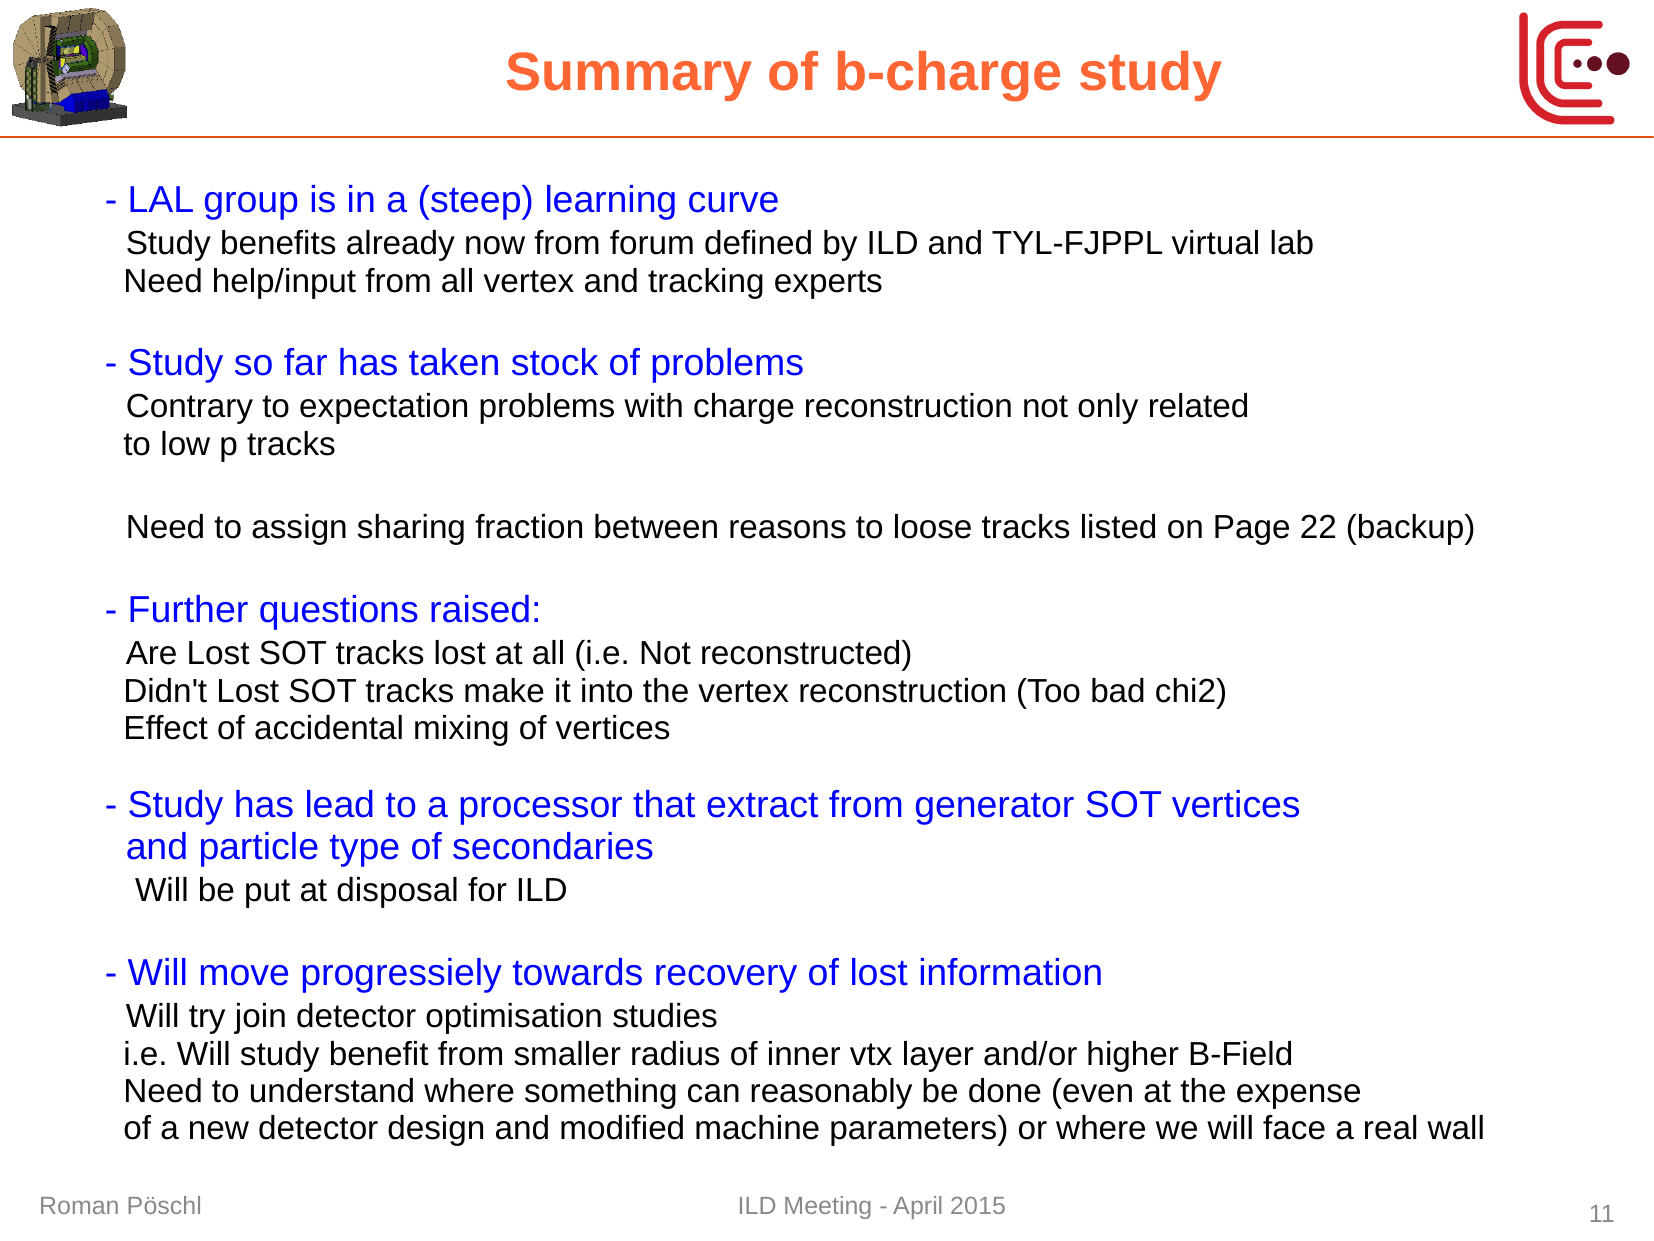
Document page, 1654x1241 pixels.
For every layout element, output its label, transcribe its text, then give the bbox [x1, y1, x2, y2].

picture [11, 6, 128, 127]
picture [1508, 2, 1641, 135]
text_box - LAL group is in a (steep) learning curve Study benefits already now from forum defined by ILD and TYL-FJPPL virtual lab Need help/input from all vertex and tracking experts - Study so far has taken stock of problems Contrary to expectation problems with charge reconstruction not only related to low p tracks Need to assign sharing fraction between reasons to loose tracks listed on Page 22 (backup) - Further questions raised: Are Lost SOT tracks lost at all (i.e. Not reconstructed) Didn't Lost SOT tracks make it into the vertex reconstruction (Too bad chi2) Effect of accidental mixing of vertices - Study has lead to a processor that extract from generator SOT vertices and particle type of secondaries Will be put at disposal for ILD - Will move progressiely towards recovery of lost information Will try join detector optimisation studies i.e. Will study benefit from smaller radius of inner vtx layer and/or higher B-Field Need to understand where something can reasonably be done (even at the expense of a new detector design and modified machine parameters) or where we will face a real wall [90, 171, 1561, 1236]
title Summary of b-charge study [128, 29, 1617, 113]
